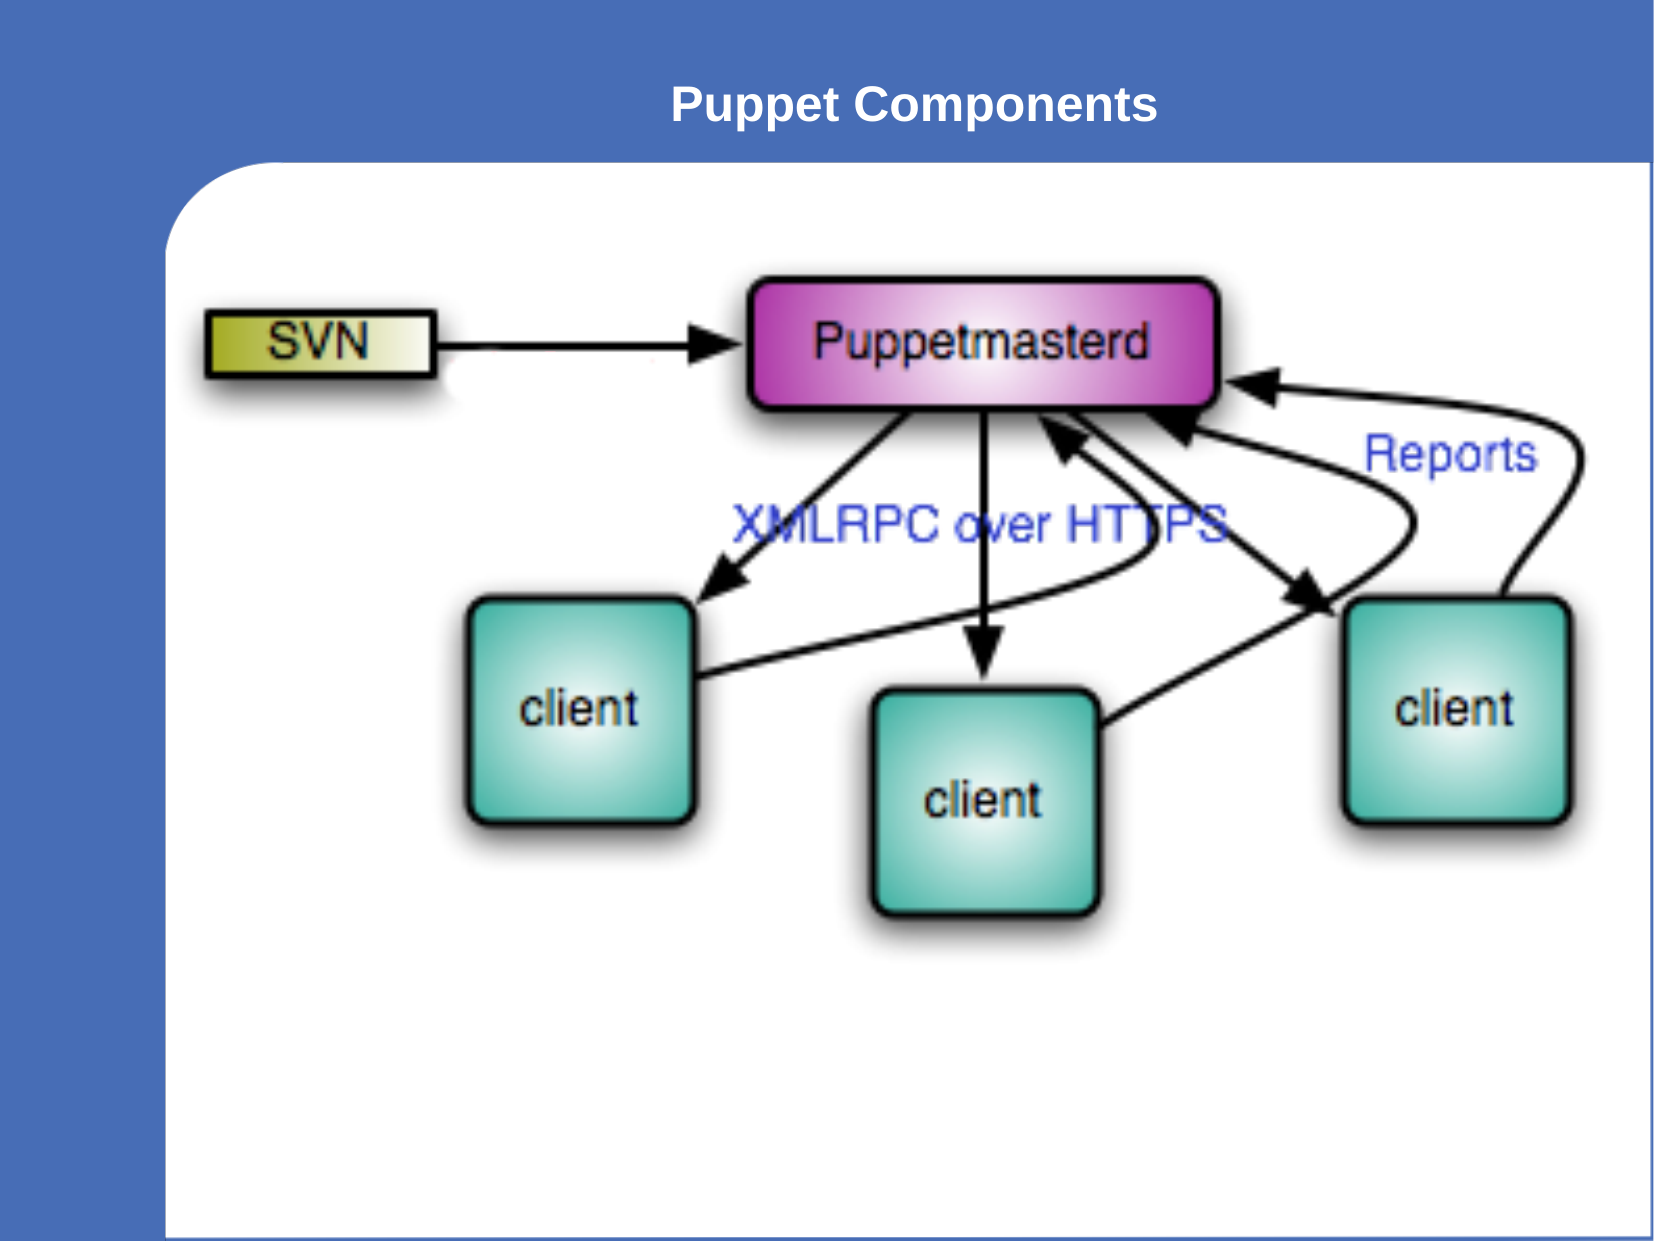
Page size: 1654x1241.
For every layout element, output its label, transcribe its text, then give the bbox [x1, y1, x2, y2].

picture [0, 0, 1654, 1241]
title Puppet Components [234, 27, 1595, 181]
